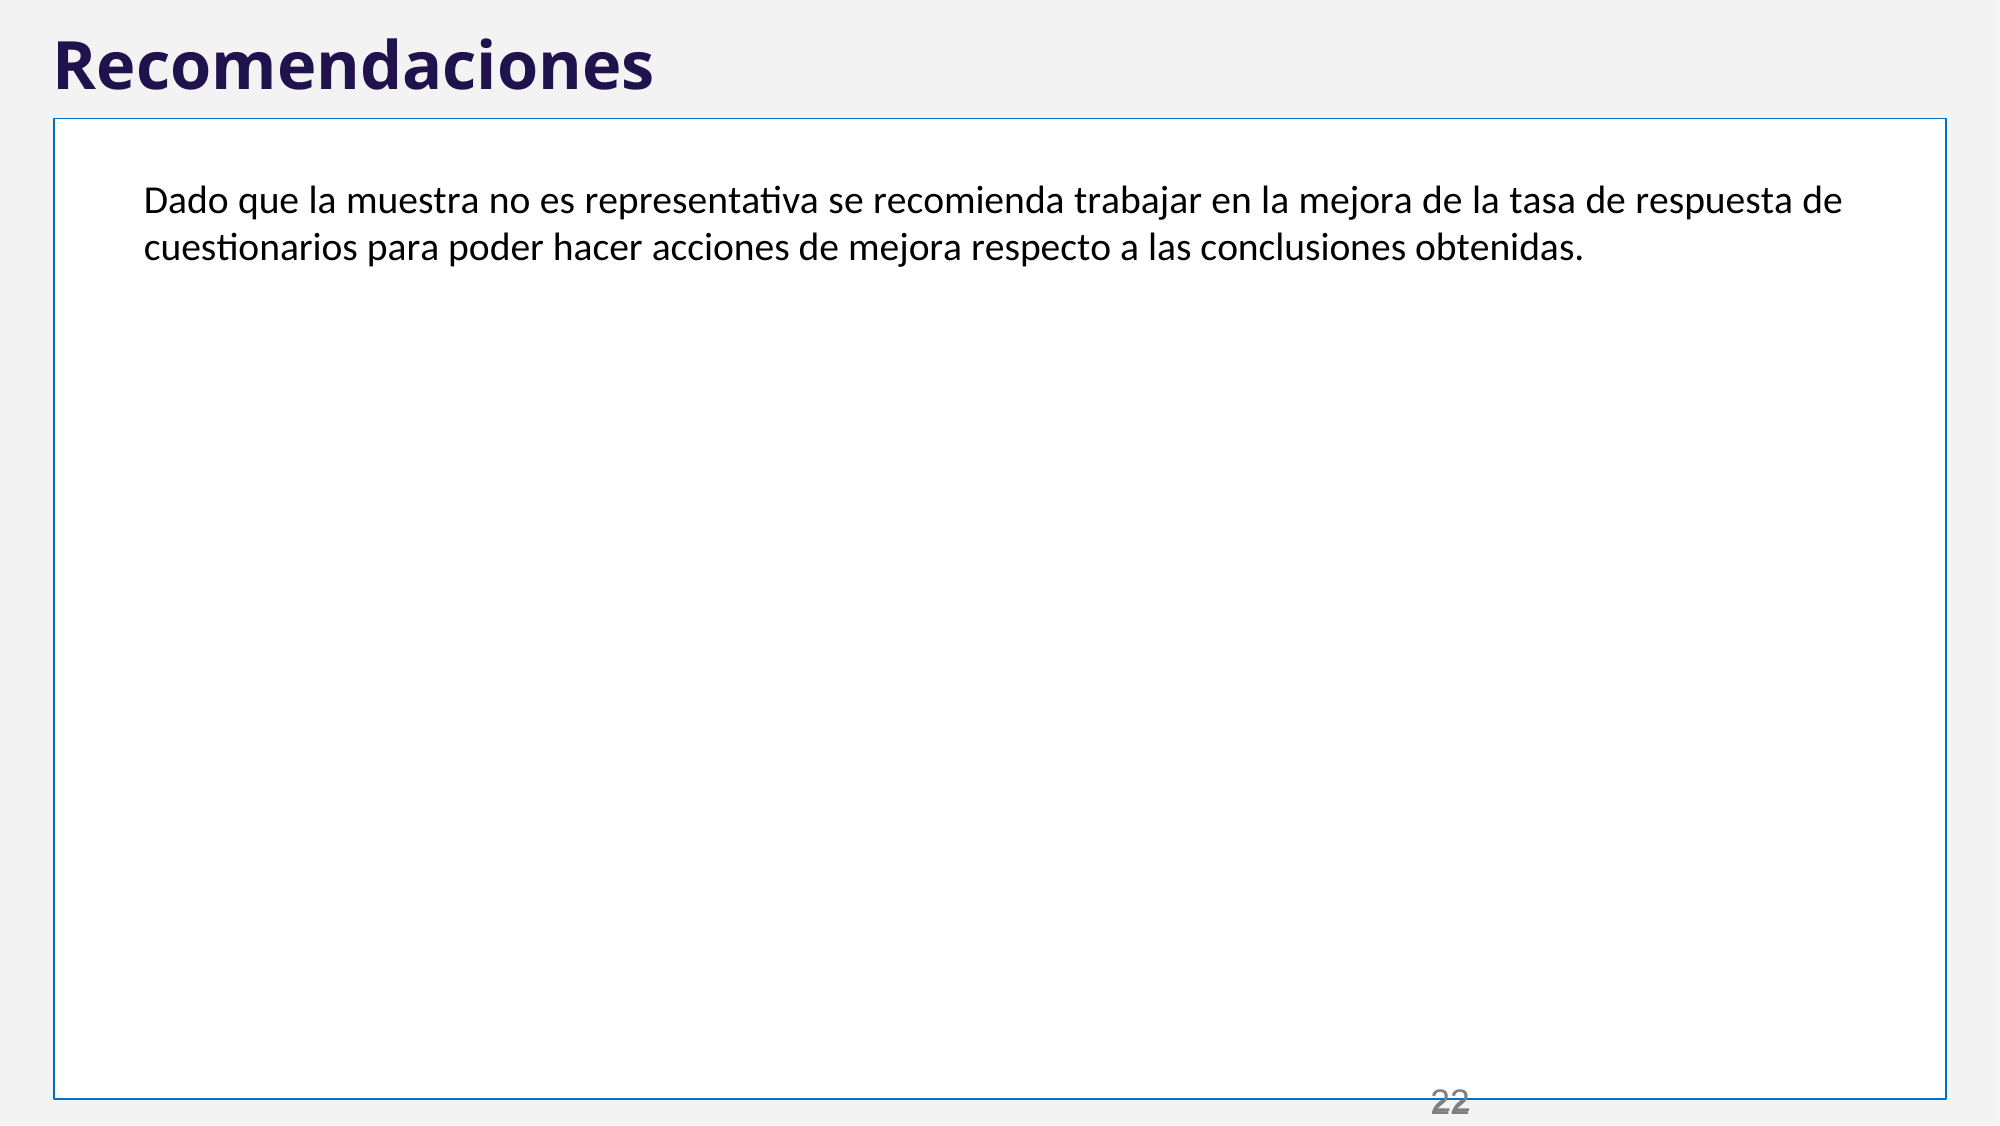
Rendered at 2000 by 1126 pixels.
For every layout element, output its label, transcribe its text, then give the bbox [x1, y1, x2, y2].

text_box <número> [1412, 1069, 1880, 1126]
text_box Recomendaciones [52, 0, 1945, 126]
text_box Dado que la muestra no es representativa se recomienda trabajar en la mejora de la tasa de respuesta de cuestionarios para poder hacer acciones de mejora respecto a las conclusiones obtenidas. [53, 118, 1947, 1100]
